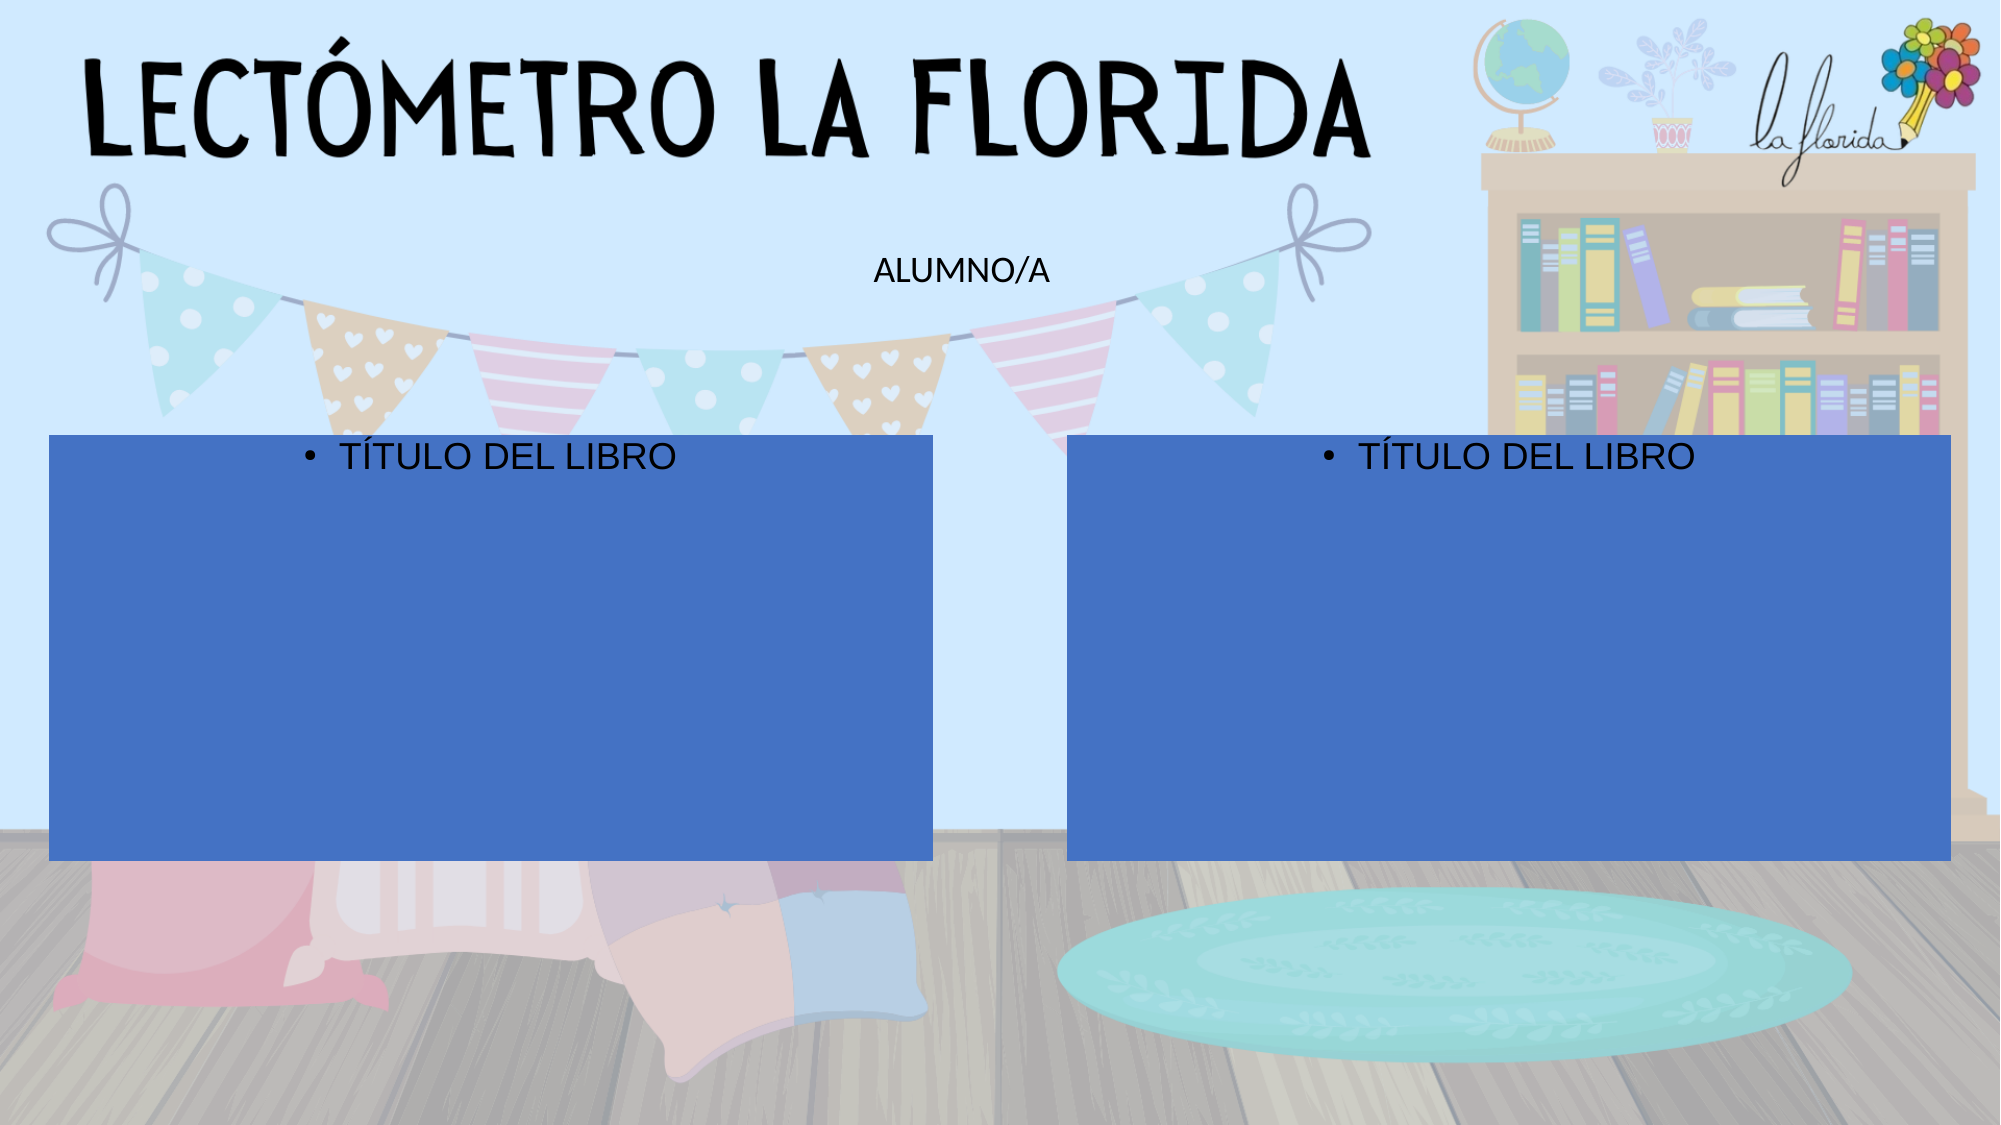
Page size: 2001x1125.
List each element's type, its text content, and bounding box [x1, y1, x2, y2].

table_cell [49, 679, 933, 740]
table_cell [49, 496, 933, 557]
table_cell [1067, 740, 1951, 800]
table_cell [49, 557, 933, 618]
table_cell [1067, 557, 1951, 618]
table_cell [1067, 618, 1951, 679]
table_cell [1067, 800, 1951, 861]
table_cell [49, 618, 933, 679]
text_box ALUMNO/A [858, 237, 1443, 298]
table_cell [49, 740, 933, 800]
table_cell [49, 800, 933, 861]
table_cell [1067, 496, 1951, 557]
table_header TÍTULO DEL LIBRO [49, 435, 933, 496]
table_cell [1067, 679, 1951, 740]
picture [0, 0, 2000, 1125]
table_header TÍTULO DEL LIBRO [1067, 435, 1951, 496]
